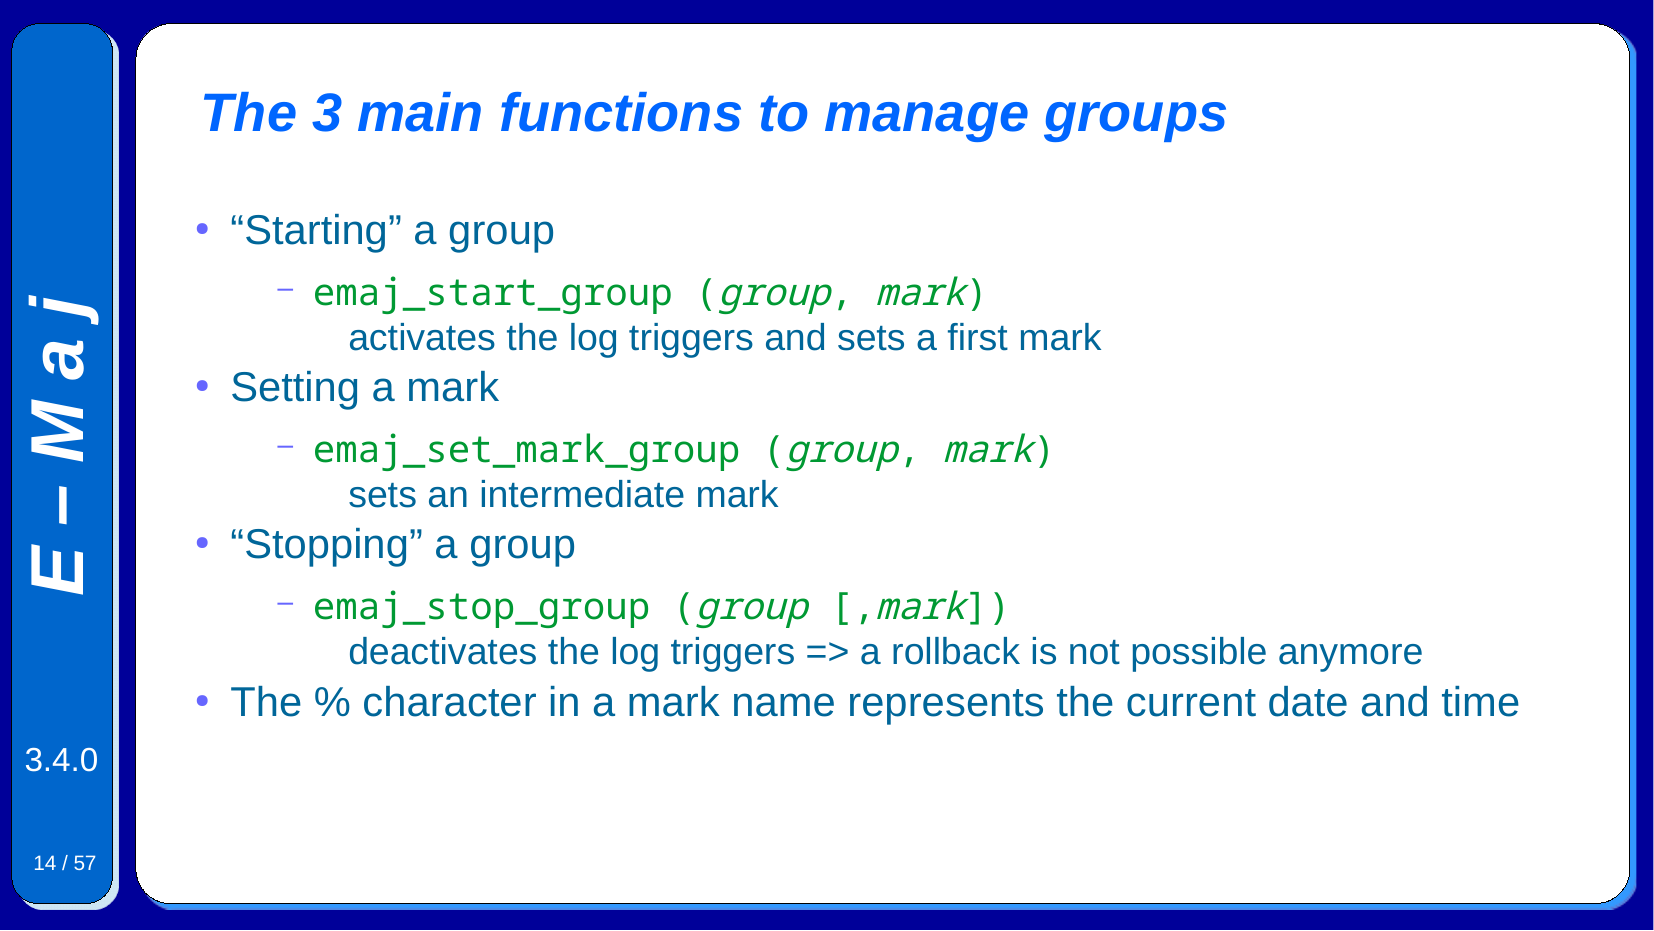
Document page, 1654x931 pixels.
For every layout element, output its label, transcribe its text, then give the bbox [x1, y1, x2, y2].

list “Starting” a group emaj_start_group (group, mark) activates the log triggers and sets a first mark Setting a mark emaj_set_mark_group (group, mark) sets an intermediate mark “Stopping” a group emaj_stop_group (group [,mark]) deactivates the log triggers => a rollback is not possible anymore The % character in a mark name represents the current date and time [177, 206, 1587, 854]
title The 3 main functions to manage groups [200, 34, 1575, 191]
